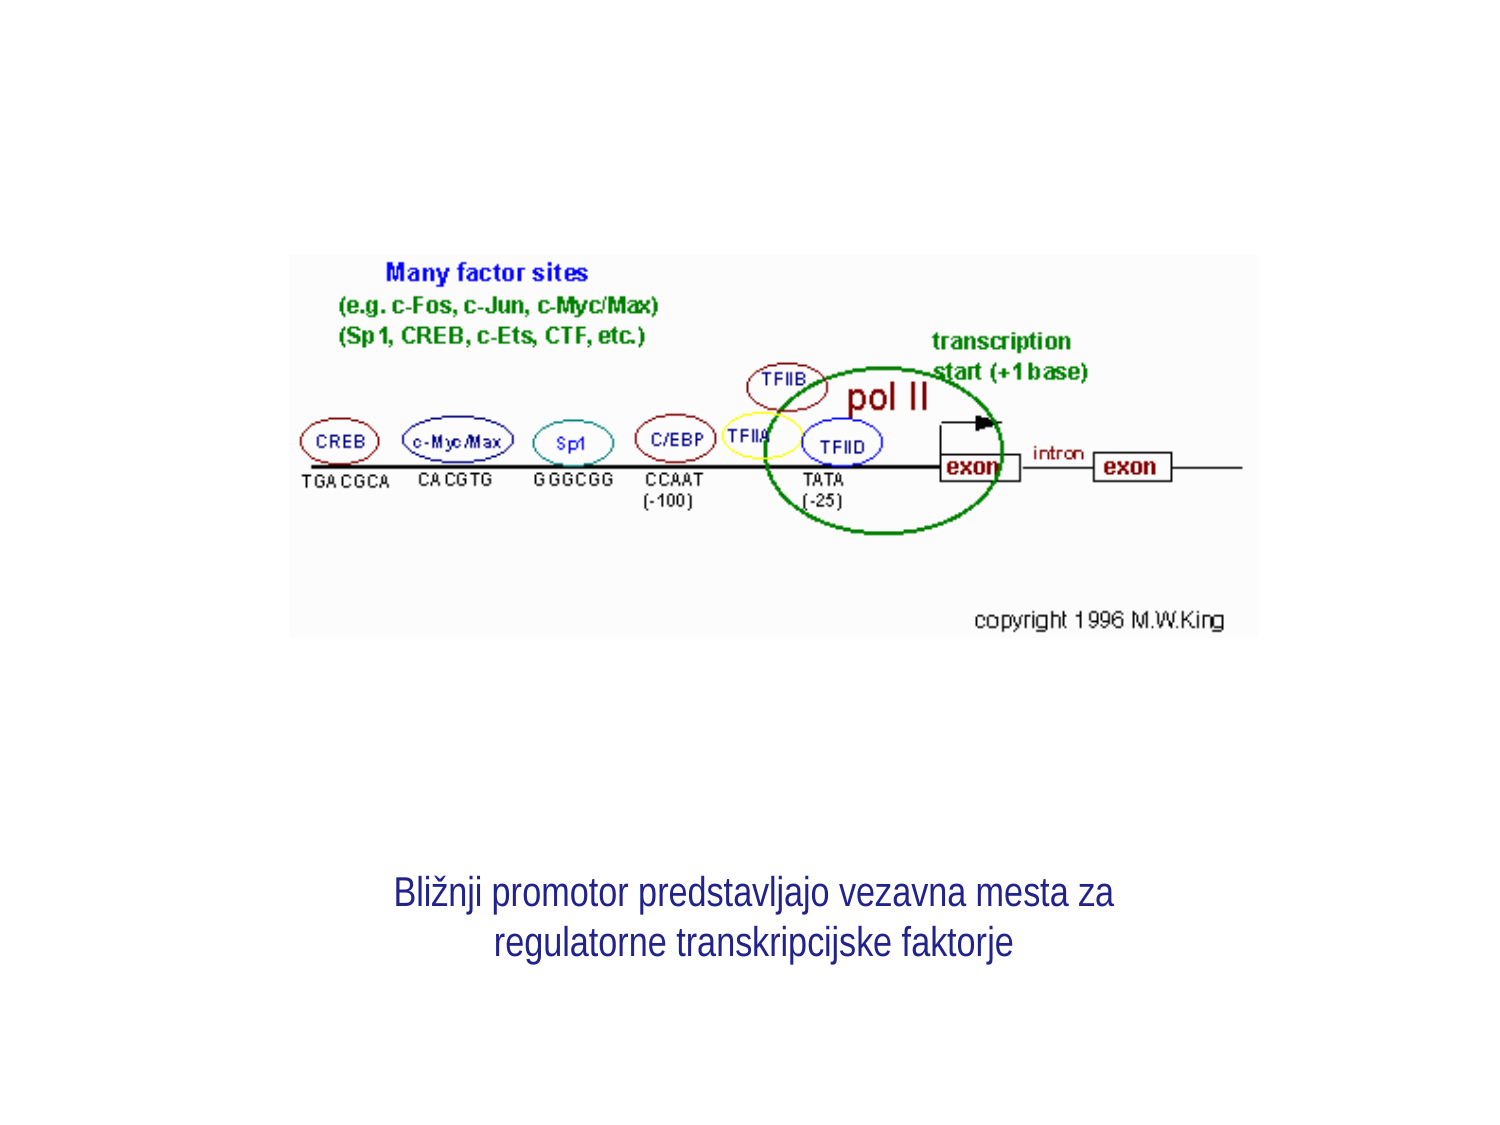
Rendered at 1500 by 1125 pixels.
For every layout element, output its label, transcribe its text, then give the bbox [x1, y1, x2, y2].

text_box Bližnji promotor predstavljajo vezavna mesta za regulatorne transkripcijske faktorje [360, 857, 1148, 973]
picture [289, 255, 1258, 638]
